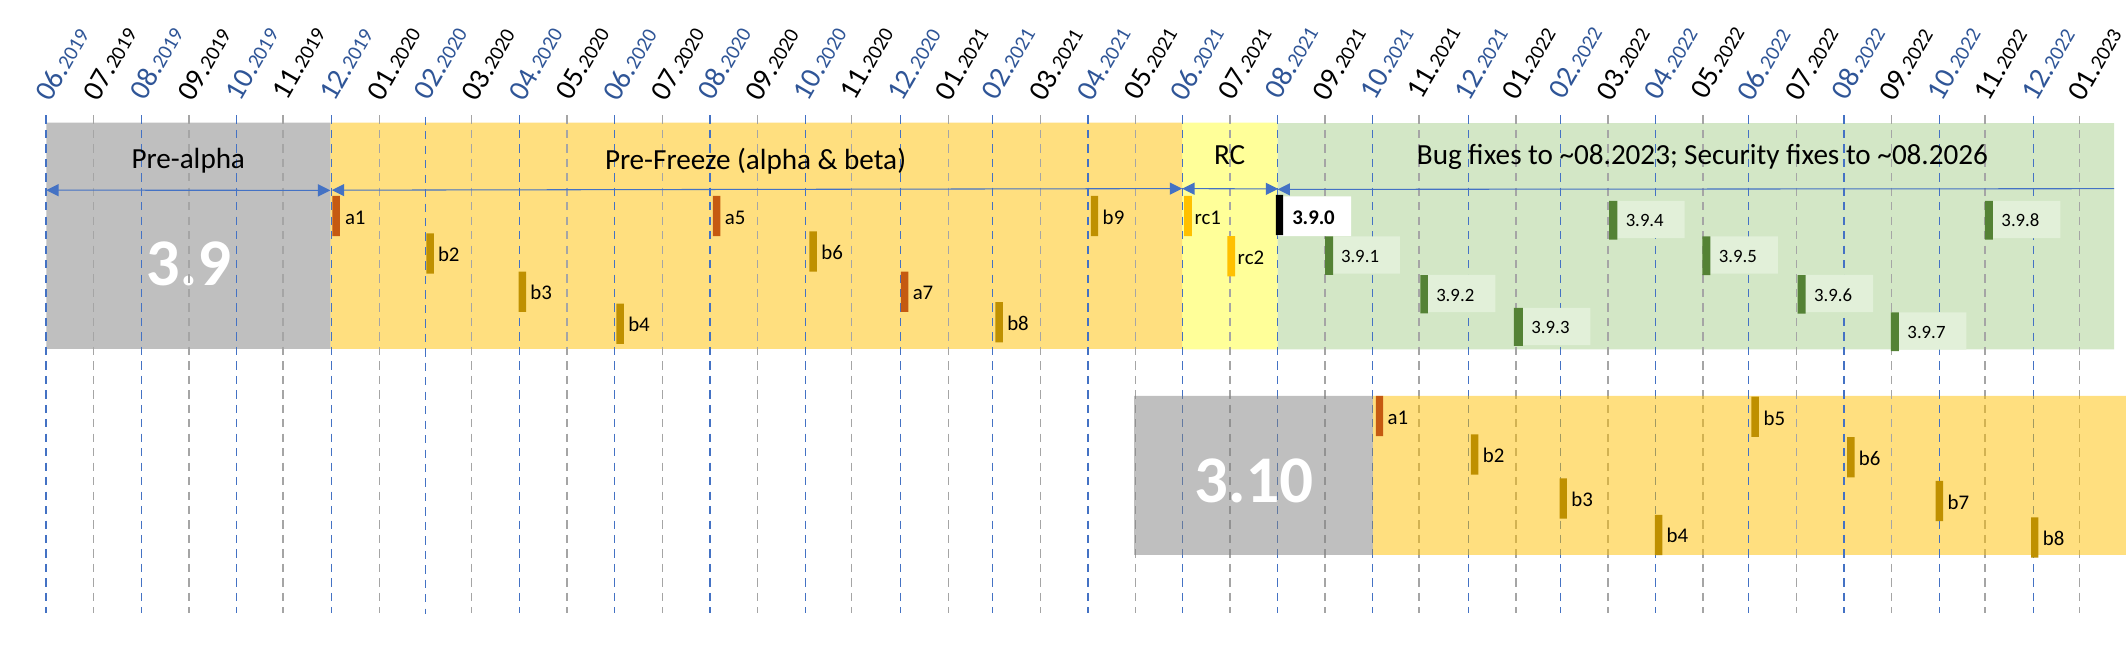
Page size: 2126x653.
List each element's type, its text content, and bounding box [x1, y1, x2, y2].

text_box b7 [1944, 480, 1984, 521]
text_box 05.2022 [1666, 0, 1756, 120]
text_box a5 [721, 195, 761, 236]
text_box b8 [1003, 302, 1044, 342]
text_box rc1 [1179, 195, 1184, 236]
text_box 02.2020 [389, 1, 480, 121]
text_box 3.9 [46, 183, 58, 189]
text_box 03.2021 [1005, 3, 1094, 123]
text_box a1 [340, 195, 381, 236]
text_box 10.2020 [768, 2, 858, 122]
text_box b3 [1567, 478, 1608, 519]
text_box b2 [434, 233, 475, 274]
text_box 3.9 [59, 183, 331, 190]
text_box [1231, 190, 1288, 236]
text_box 08.2020 [673, 1, 764, 121]
text_box 12.2020 [863, 3, 952, 123]
text_box 04.2022 [1619, 1, 1708, 121]
text_box b8 [2039, 517, 2080, 558]
text_box b4 [624, 303, 665, 344]
text_box 10.2022 [1902, 2, 1992, 122]
text_box 3.9.4 [1618, 200, 1685, 239]
text_box 3.9.1 [1334, 236, 1400, 274]
text_box b2 [1479, 434, 1520, 475]
text_box 07.2020 [626, 2, 715, 122]
text_box [1290, 190, 1324, 196]
text_box 12.2019 [295, 3, 384, 123]
text_box 07.2022 [1760, 2, 1849, 122]
text_box 09.2022 [1855, 3, 1944, 123]
text_box 09.2021 [1288, 2, 1377, 122]
text_box 02.2021 [957, 1, 1048, 121]
text_box 06.2022 [1713, 3, 1802, 123]
text_box a7 [909, 271, 949, 312]
text_box rc1 [1192, 195, 1241, 236]
text_box b6 [1855, 437, 1896, 477]
text_box b4 [1663, 514, 1704, 555]
text_box 3.9.5 [1711, 236, 1778, 274]
text_box 3.9.2 [1421, 274, 1496, 313]
text_box 11.2022 [1949, 2, 2039, 122]
text_box 05.2021 [1099, 1, 1189, 121]
text_box 06.2021 [1146, 2, 1235, 122]
text_box 08.2022 [1807, 1, 1898, 121]
text_box 10.2019 [201, 2, 290, 122]
text_box 3.9.6 [1799, 274, 1874, 313]
text_box 01.2023 [2043, 3, 2126, 123]
text_box RC [1183, 127, 1276, 178]
text_box 3.10 [1134, 395, 1372, 555]
text_box 3.9.7 [1899, 312, 1967, 350]
text_box 08.2021 [1240, 0, 1331, 120]
text_box b9 [1099, 195, 1139, 236]
text_box 11.2020 [815, 1, 906, 121]
text_box rc2 [1222, 236, 1227, 276]
text_box b3 [527, 271, 567, 312]
text_box 07.2019 [59, 2, 148, 122]
text_box 07.2021 [1193, 1, 1282, 121]
text_box 01.2021 [910, 2, 999, 122]
text_box a1 [1384, 395, 1424, 436]
text_box 03.2022 [1572, 2, 1661, 122]
text_box 12.2021 [1430, 2, 1519, 122]
text_box 04.2020 [485, 2, 574, 122]
text_box 04.2021 [1052, 2, 1142, 122]
text_box 06.2020 [579, 3, 668, 123]
text_box [1195, 190, 1229, 195]
text_box 10.2021 [1335, 1, 1424, 121]
text_box 3.9.0 [1277, 196, 1352, 237]
text_box 09.2019 [153, 3, 242, 123]
text_box [345, 191, 379, 195]
text_box [345, 183, 1169, 189]
text_box rc2 [1236, 236, 1284, 276]
text_box 05.2020 [531, 1, 622, 121]
text_box 01.2022 [1477, 1, 1566, 121]
text_box [331, 183, 344, 189]
text_box 03.2020 [437, 3, 526, 123]
text_box 06.2019 [11, 3, 100, 123]
text_box 01.2020 [342, 2, 432, 122]
text_box b5 [1759, 396, 1800, 437]
text_box [1372, 395, 2126, 558]
text_box 02.2022 [1524, 0, 1615, 120]
text_box Bug fixes to ~08.2023; Security fixes to ~08.2026 [1277, 127, 2126, 178]
text_box 3.9.3 [1523, 307, 1591, 346]
text_box 11.2019 [247, 1, 338, 121]
text_box [331, 190, 2115, 352]
text_box b6 [817, 231, 858, 272]
text_box 3.9 [46, 122, 331, 132]
text_box 09.2020 [721, 3, 810, 123]
text_box Pre-Freeze (alpha & beta) [330, 132, 1182, 183]
text_box Pre-alpha [46, 132, 330, 183]
text_box 08.2019 [105, 1, 196, 121]
text_box 11.2021 [1382, 0, 1473, 120]
text_box [331, 122, 2115, 188]
text_box 3.9.8 [1993, 200, 2061, 239]
text_box 12.2022 [1997, 2, 2086, 122]
text_box 3.9 [46, 191, 331, 349]
